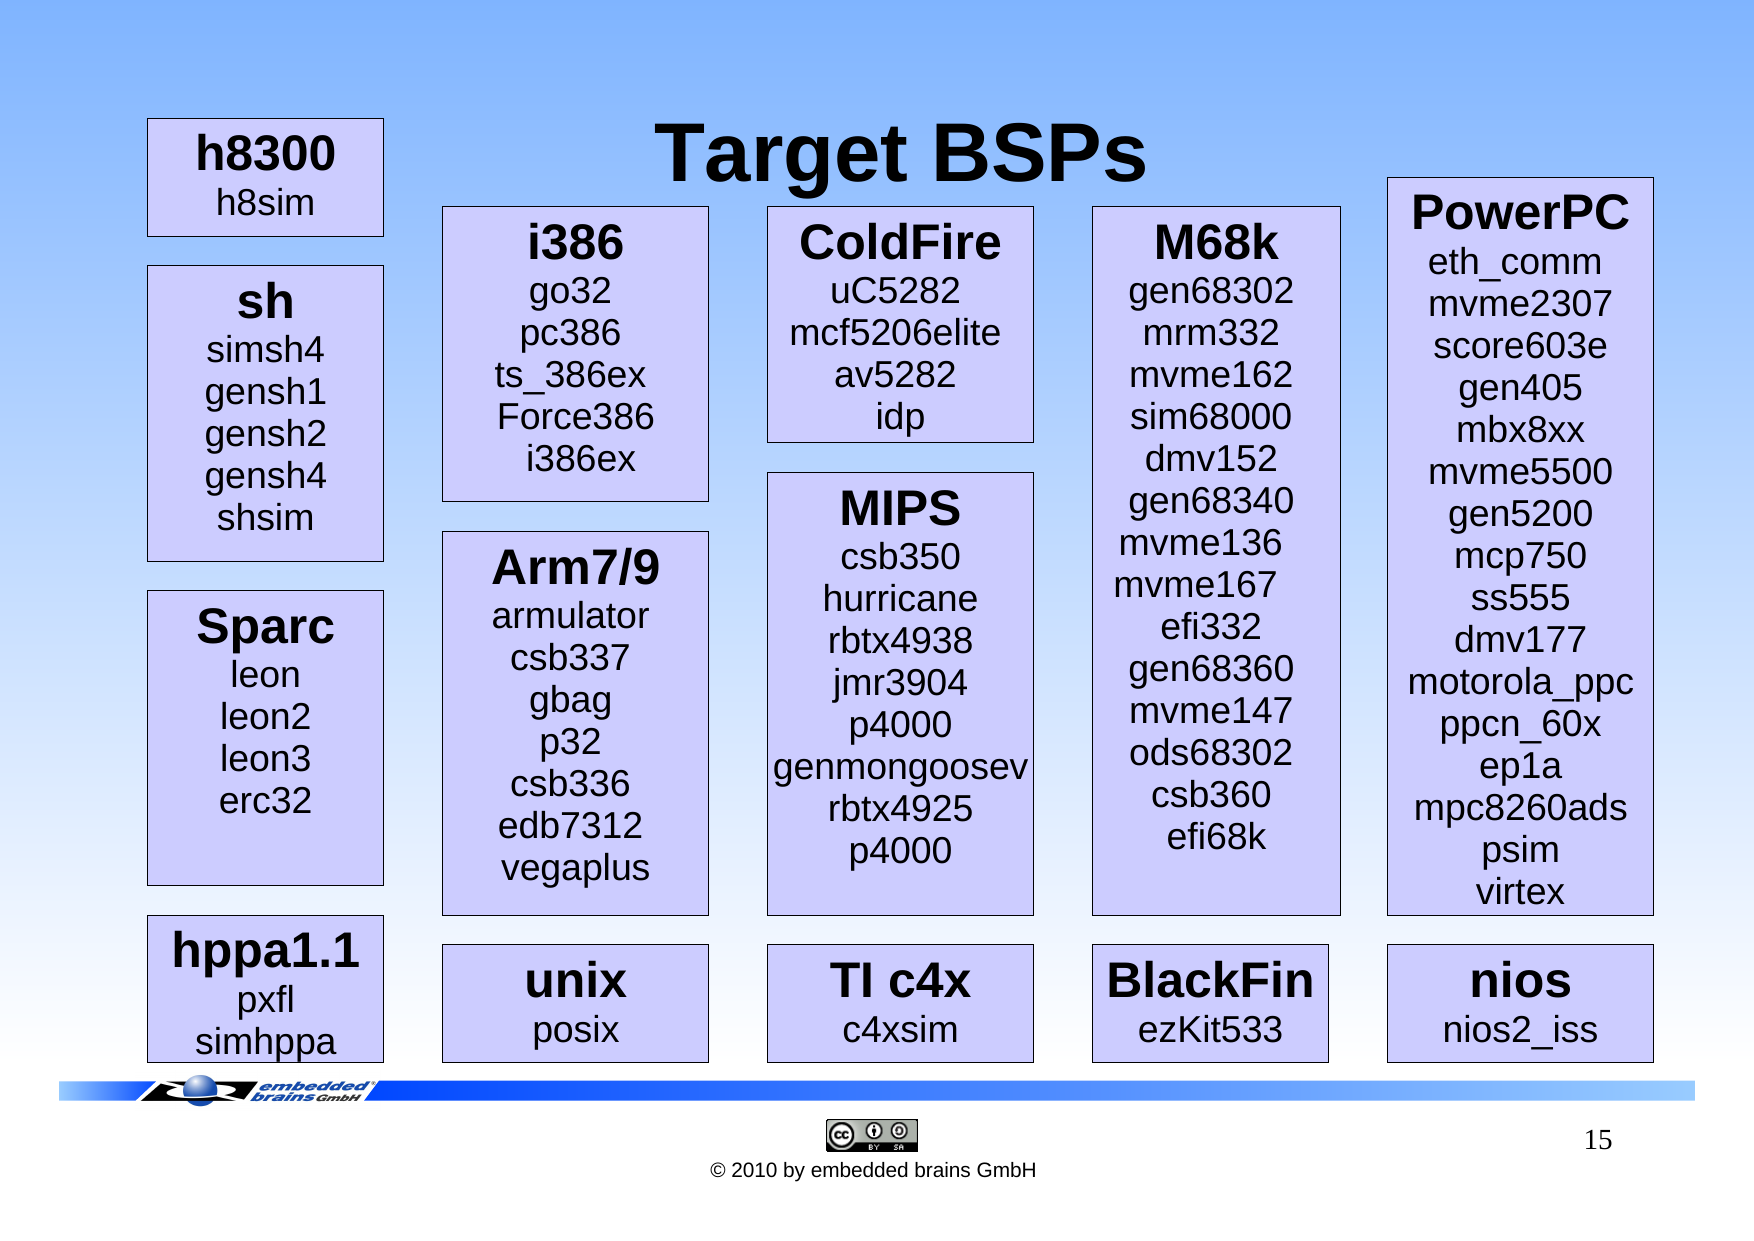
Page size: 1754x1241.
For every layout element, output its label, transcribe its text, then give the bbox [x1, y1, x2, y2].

text_box ColdFire uC5282 mcf5206elite av5282 idp [767, 206, 1034, 443]
picture [135, 1070, 381, 1111]
text_box nios nios2_iss [1387, 944, 1654, 1063]
text_box sh simsh4 gensh1 gensh2 gensh4 shsim [147, 265, 384, 562]
text_box Arm7/9 armulator csb337 gbag p32 csb336 edb7312 vegaplus [442, 531, 709, 916]
title Target BSPs [147, 59, 1620, 247]
text_box MIPS csb350 hurricane rbtx4938 jmr3904 p4000 genmongoosev rbtx4925 p4000 [767, 472, 1034, 916]
text_box hppa1.1 pxfl simhppa [147, 915, 384, 1063]
picture [826, 1119, 918, 1152]
text_box h8300 h8sim [147, 118, 384, 237]
text_box PowerPC eth_comm mvme2307 score603e gen405 mbx8xx mvme5500 gen5200 mcp750 ss555 dmv177 motorola_ppc ppcn_60x ep1a mpc8260ads psim virtex [1387, 177, 1654, 916]
text_box TI c4x c4xsim [767, 944, 1034, 1063]
text_box BlackFin ezKit533 [1092, 944, 1329, 1063]
text_box unix posix [442, 944, 709, 1063]
text_box M68k gen68302 mrm332 mvme162 sim68000 dmv152 gen68340 mvme136 mvme167 efi332 gen68360 mvme147 ods68302 csb360 efi68k [1092, 206, 1341, 916]
text_box Sparc leon leon2 leon3 erc32 [147, 590, 384, 886]
text_box i386 go32 pc386 ts_386ex Force386 i386ex [442, 206, 709, 502]
